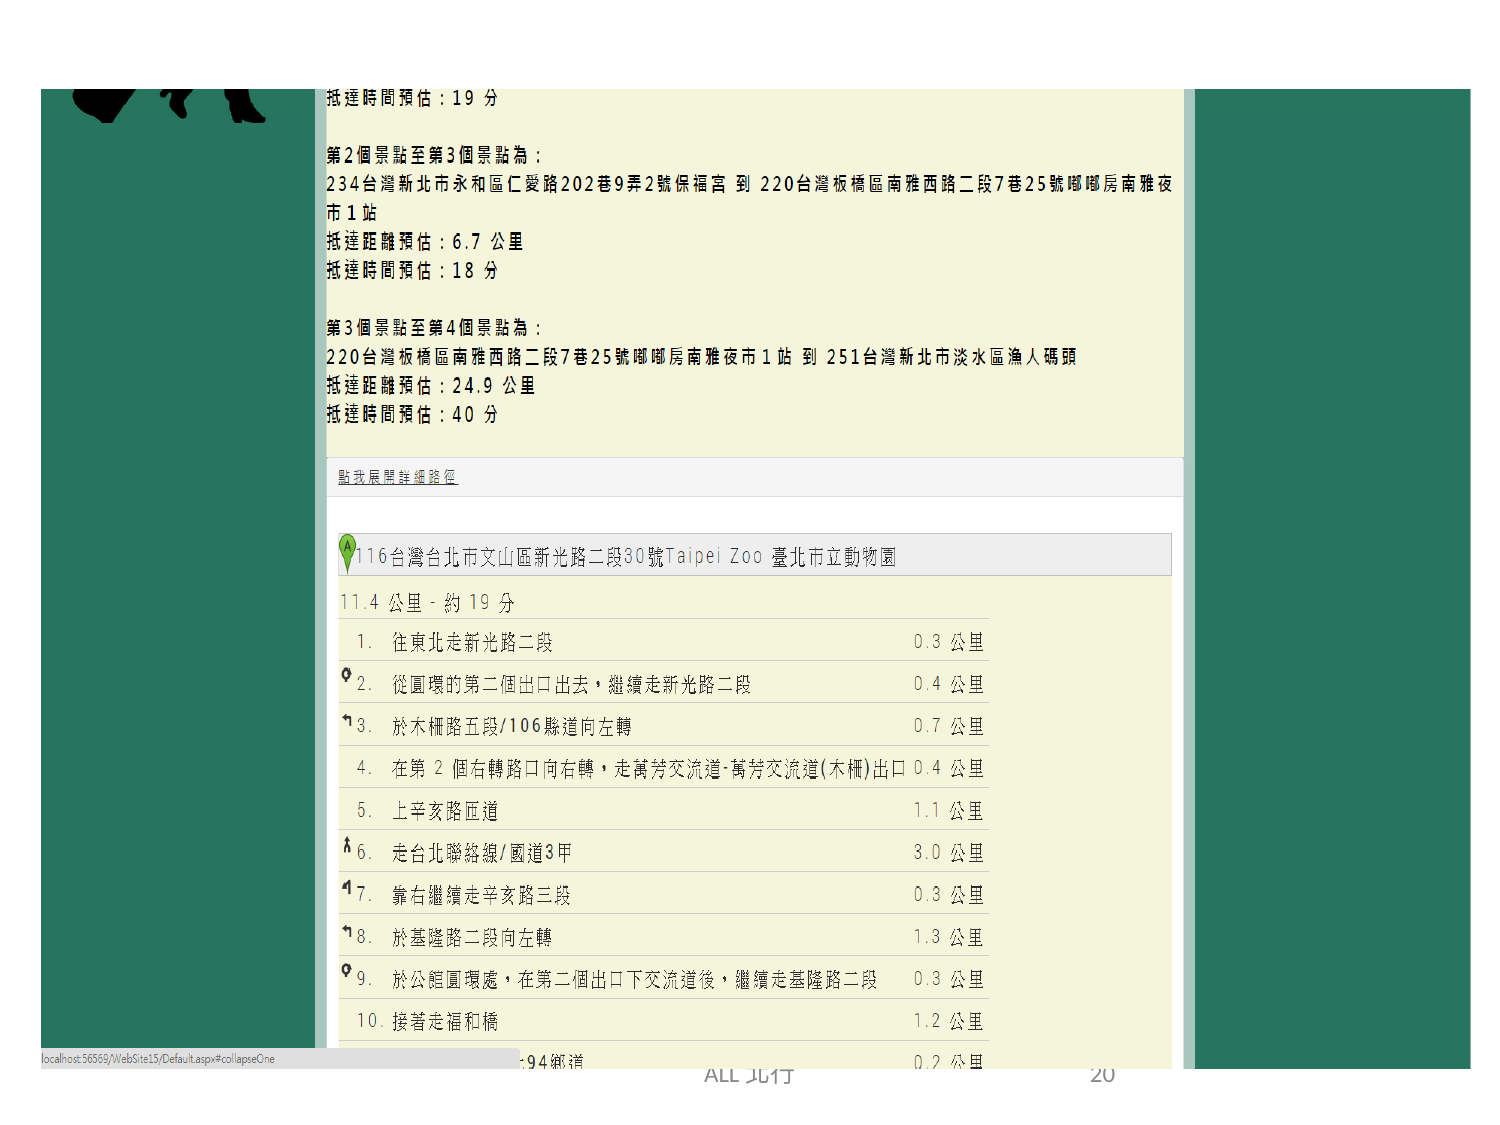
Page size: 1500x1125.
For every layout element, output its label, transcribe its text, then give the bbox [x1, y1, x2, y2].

picture [41, 90, 1471, 1069]
text_box 20 [1074, 1069, 1426, 1103]
text_box ALL北行 [512, 1069, 988, 1103]
